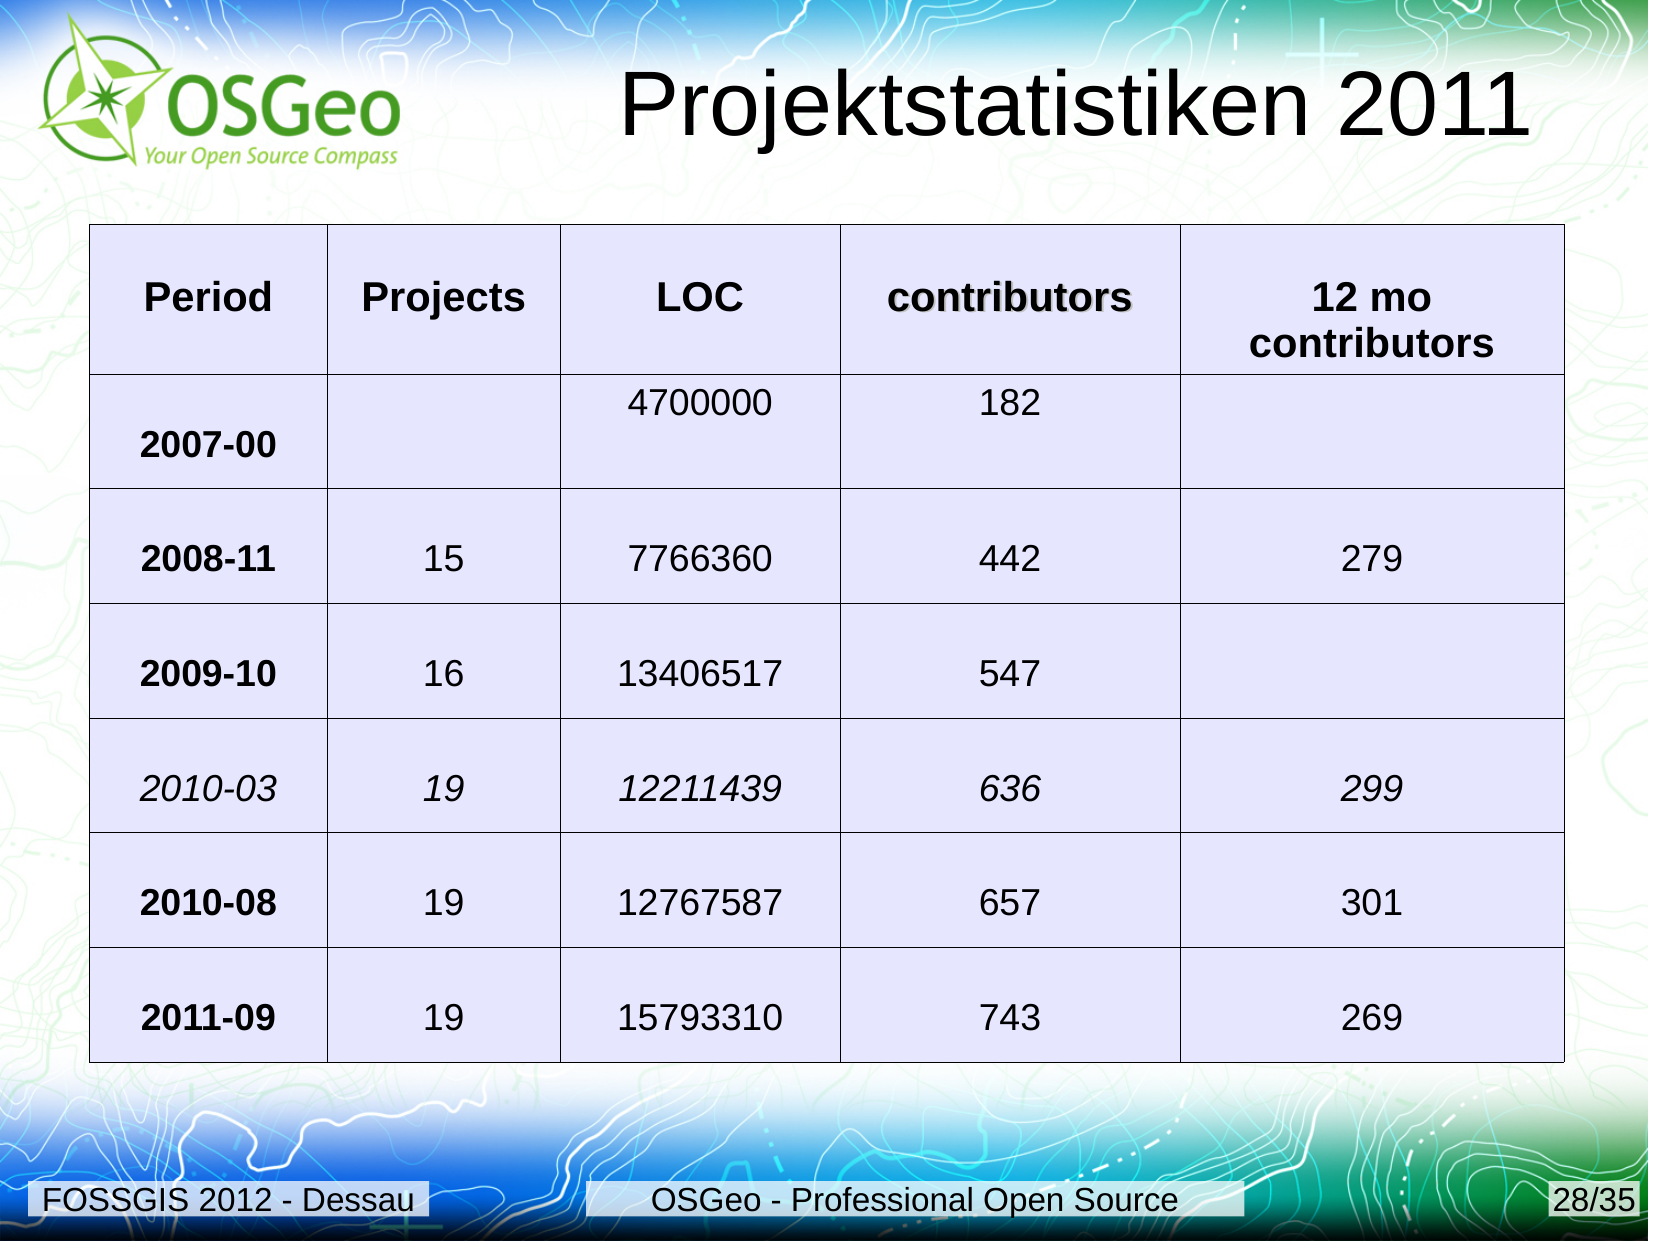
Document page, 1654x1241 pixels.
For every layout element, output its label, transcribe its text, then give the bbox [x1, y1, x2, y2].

table_cell 19 [328, 833, 560, 947]
table_cell [1181, 375, 1564, 488]
table_cell 299 [1181, 719, 1564, 832]
table_cell 301 [1181, 833, 1564, 947]
table_cell 19 [328, 948, 560, 1062]
table_cell 12767587 [561, 833, 840, 947]
table_cell 182 [841, 375, 1180, 488]
table_cell 2007-00 [90, 375, 327, 488]
table_cell 4700000 [561, 375, 840, 488]
table_cell 7766360 [561, 489, 840, 603]
table_cell 15 [328, 489, 560, 603]
table_header 12 mo contributors [1181, 225, 1564, 374]
table_cell 12211439 [561, 719, 840, 832]
table_cell 279 [1181, 489, 1564, 603]
table_header LOC [561, 225, 840, 374]
table_cell 657 [841, 833, 1180, 947]
table_cell 15793310 [561, 948, 840, 1062]
picture [0, 0, 1648, 1241]
table_cell 547 [841, 604, 1180, 718]
table_cell 743 [841, 948, 1180, 1062]
table_cell 16 [328, 604, 560, 718]
table_header contributors [841, 225, 1180, 374]
table_cell 2011-09 [90, 948, 327, 1062]
table_cell 442 [841, 489, 1180, 603]
table_cell 2010-03 [90, 719, 327, 832]
table_cell [1181, 604, 1564, 718]
table_header Projects [328, 225, 560, 374]
table_cell 269 [1181, 948, 1564, 1062]
table_cell 2008-11 [90, 489, 327, 603]
table_cell 19 [328, 719, 560, 832]
table_header Period [90, 225, 327, 374]
title Projektstatistiken 2011 [58, 29, 1536, 178]
table_cell 2010-08 [90, 833, 327, 947]
table_cell [328, 375, 560, 488]
table_cell 2009-10 [90, 604, 327, 718]
table_cell 13406517 [561, 604, 840, 718]
table_cell 636 [841, 719, 1180, 832]
